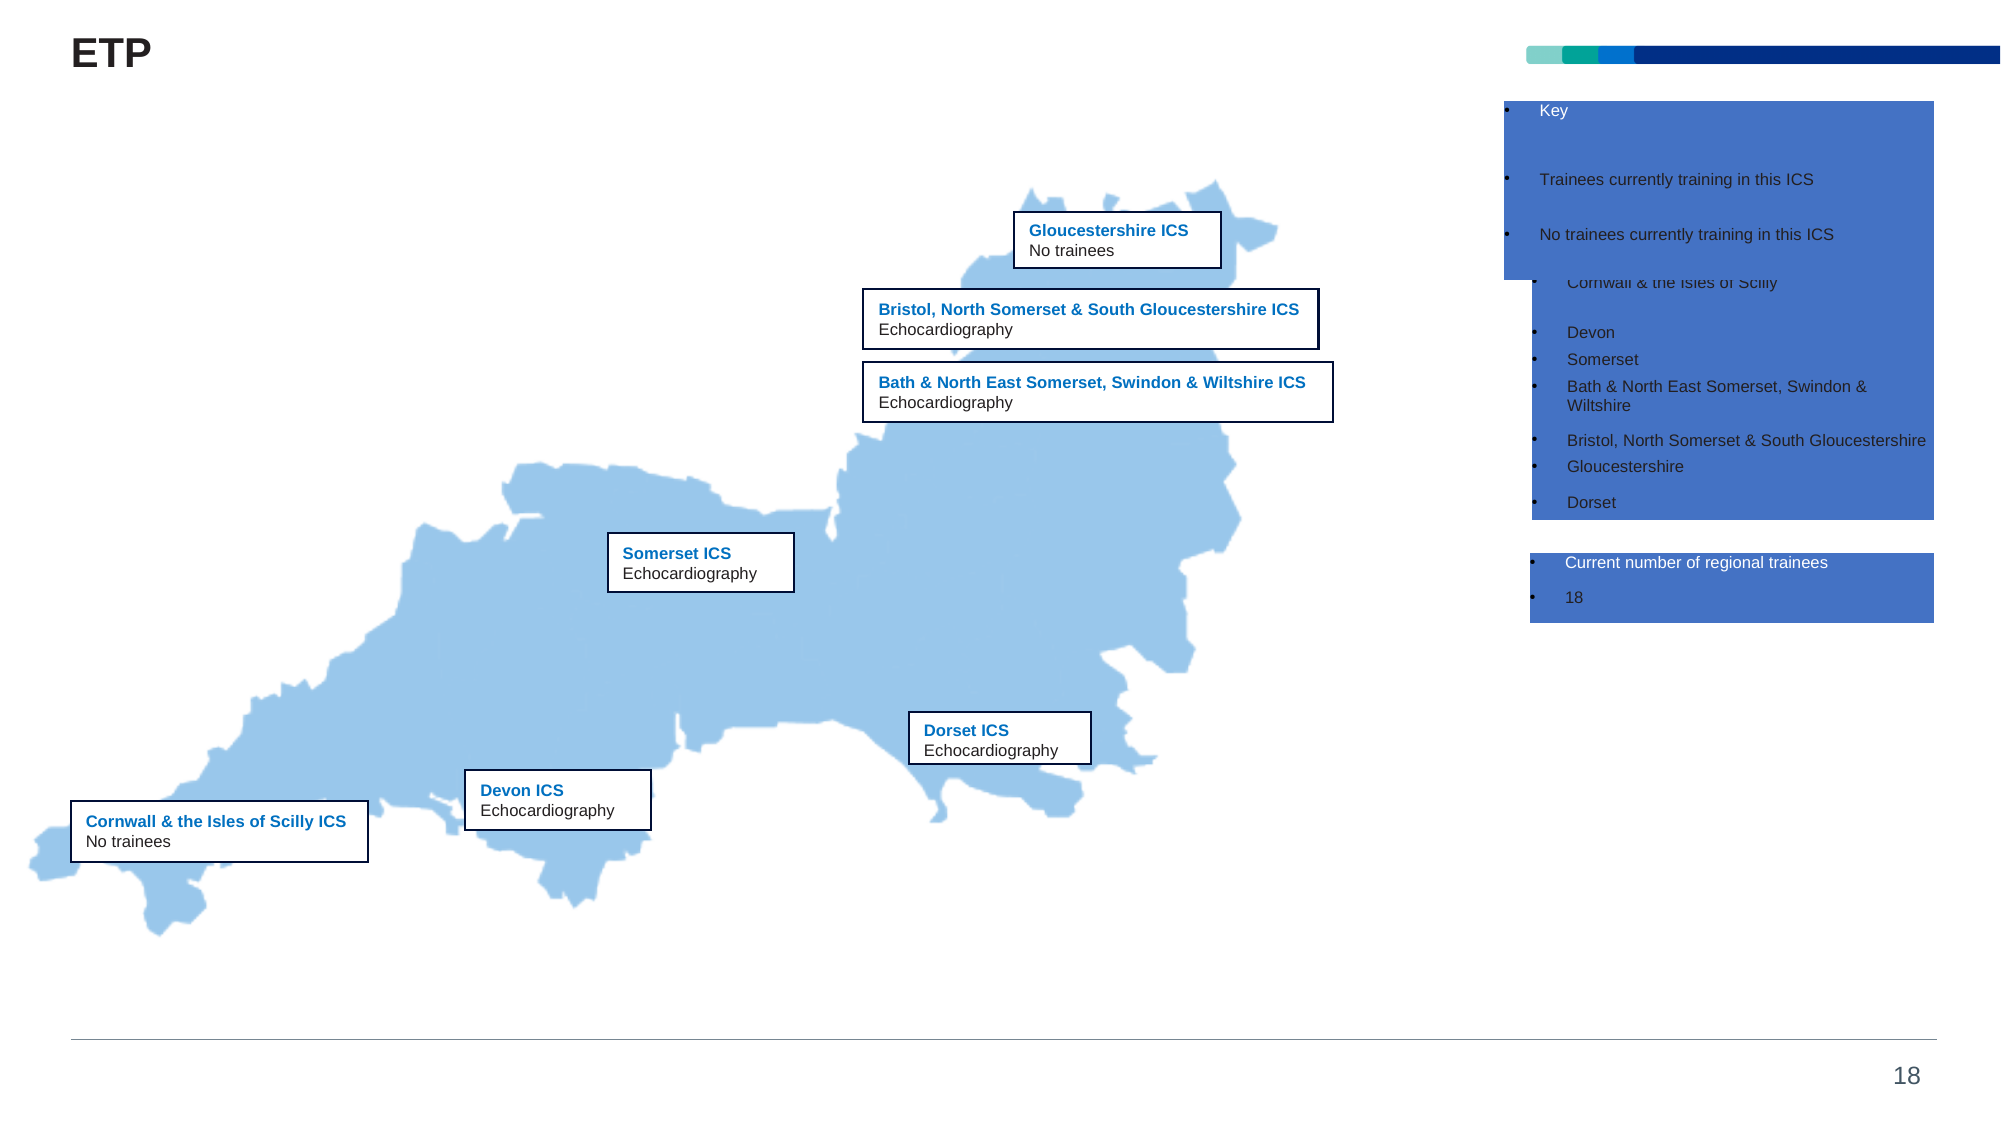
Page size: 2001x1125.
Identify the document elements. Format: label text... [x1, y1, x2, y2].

text_box Bristol, North Somerset & South Gloucestershire ICS Echocardiography [863, 289, 1319, 349]
table_header Current number of regional trainees [1530, 553, 1934, 588]
text_box Dorset ICS Echocardiography [909, 712, 1091, 764]
table_header Key [1504, 101, 1880, 170]
table_cell Bristol, North Somerset & South Gloucestershire [1532, 431, 1934, 458]
table_cell No trainees currently training in this ICS [1504, 225, 1880, 280]
table_cell [1880, 170, 1934, 225]
picture [20, 172, 1291, 961]
table_cell 18 [1530, 588, 1934, 623]
table_cell Somerset [1532, 350, 1934, 377]
title ETP [70, 32, 1513, 79]
text_box Devon ICS Echocardiography [465, 770, 651, 830]
table_cell Gloucestershire [1532, 458, 1934, 493]
text_box Cornwall & the Isles of Scilly ICS No trainees [71, 801, 368, 862]
text_box Gloucestershire ICS No trainees [1014, 212, 1221, 268]
table_cell Cornwall & the Isles of Scilly [1532, 280, 1934, 323]
table_header [1880, 101, 1934, 170]
text_box Somerset ICS Echocardiography [608, 533, 794, 592]
text_box Bath & North East Somerset, Swindon & Wiltshire ICS Echocardiography [863, 362, 1333, 422]
table_cell Dorset [1532, 493, 1934, 520]
table_cell Trainees currently training in this ICS [1504, 170, 1880, 225]
table_cell [1880, 225, 1934, 280]
table_cell Devon [1532, 323, 1934, 350]
table_cell Bath & North East Somerset, Swindon & Wiltshire [1532, 377, 1934, 431]
